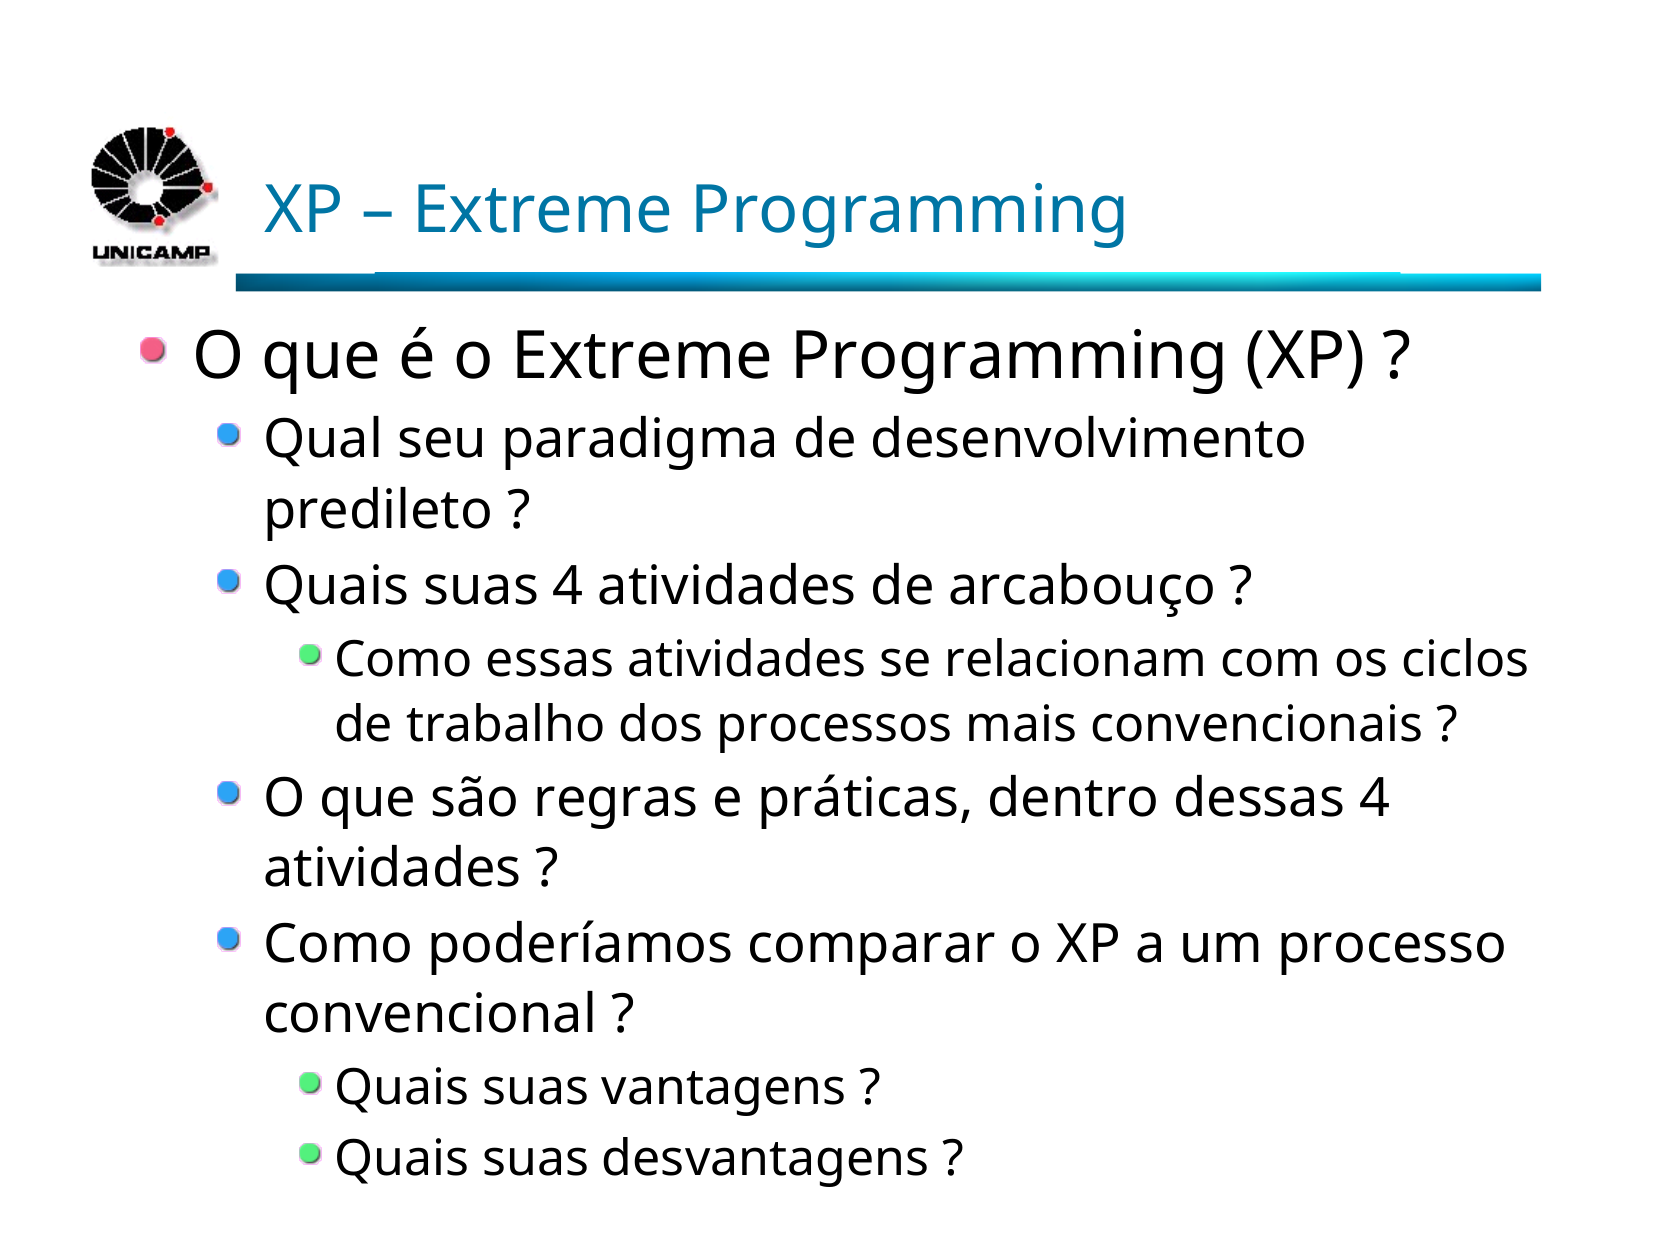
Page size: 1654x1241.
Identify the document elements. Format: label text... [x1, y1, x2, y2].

picture [125, 272, 1654, 295]
list O que é o Extreme Programming (XP) ? Qual seu paradigma de desenvolvimento predileto ? Quais suas 4 atividades de arcabouço ? Como essas atividades se relacionam com os ciclos de trabalho dos processos mais convencionais ? O que são regras e práticas, dentro dessas 4 atividades ? Como poderíamos comparar o XP a um processo convencional ? Quais suas vantagens ? Quais suas desvantagens ? [121, 309, 1534, 1167]
title XP – Extreme Programming [264, 57, 1534, 250]
